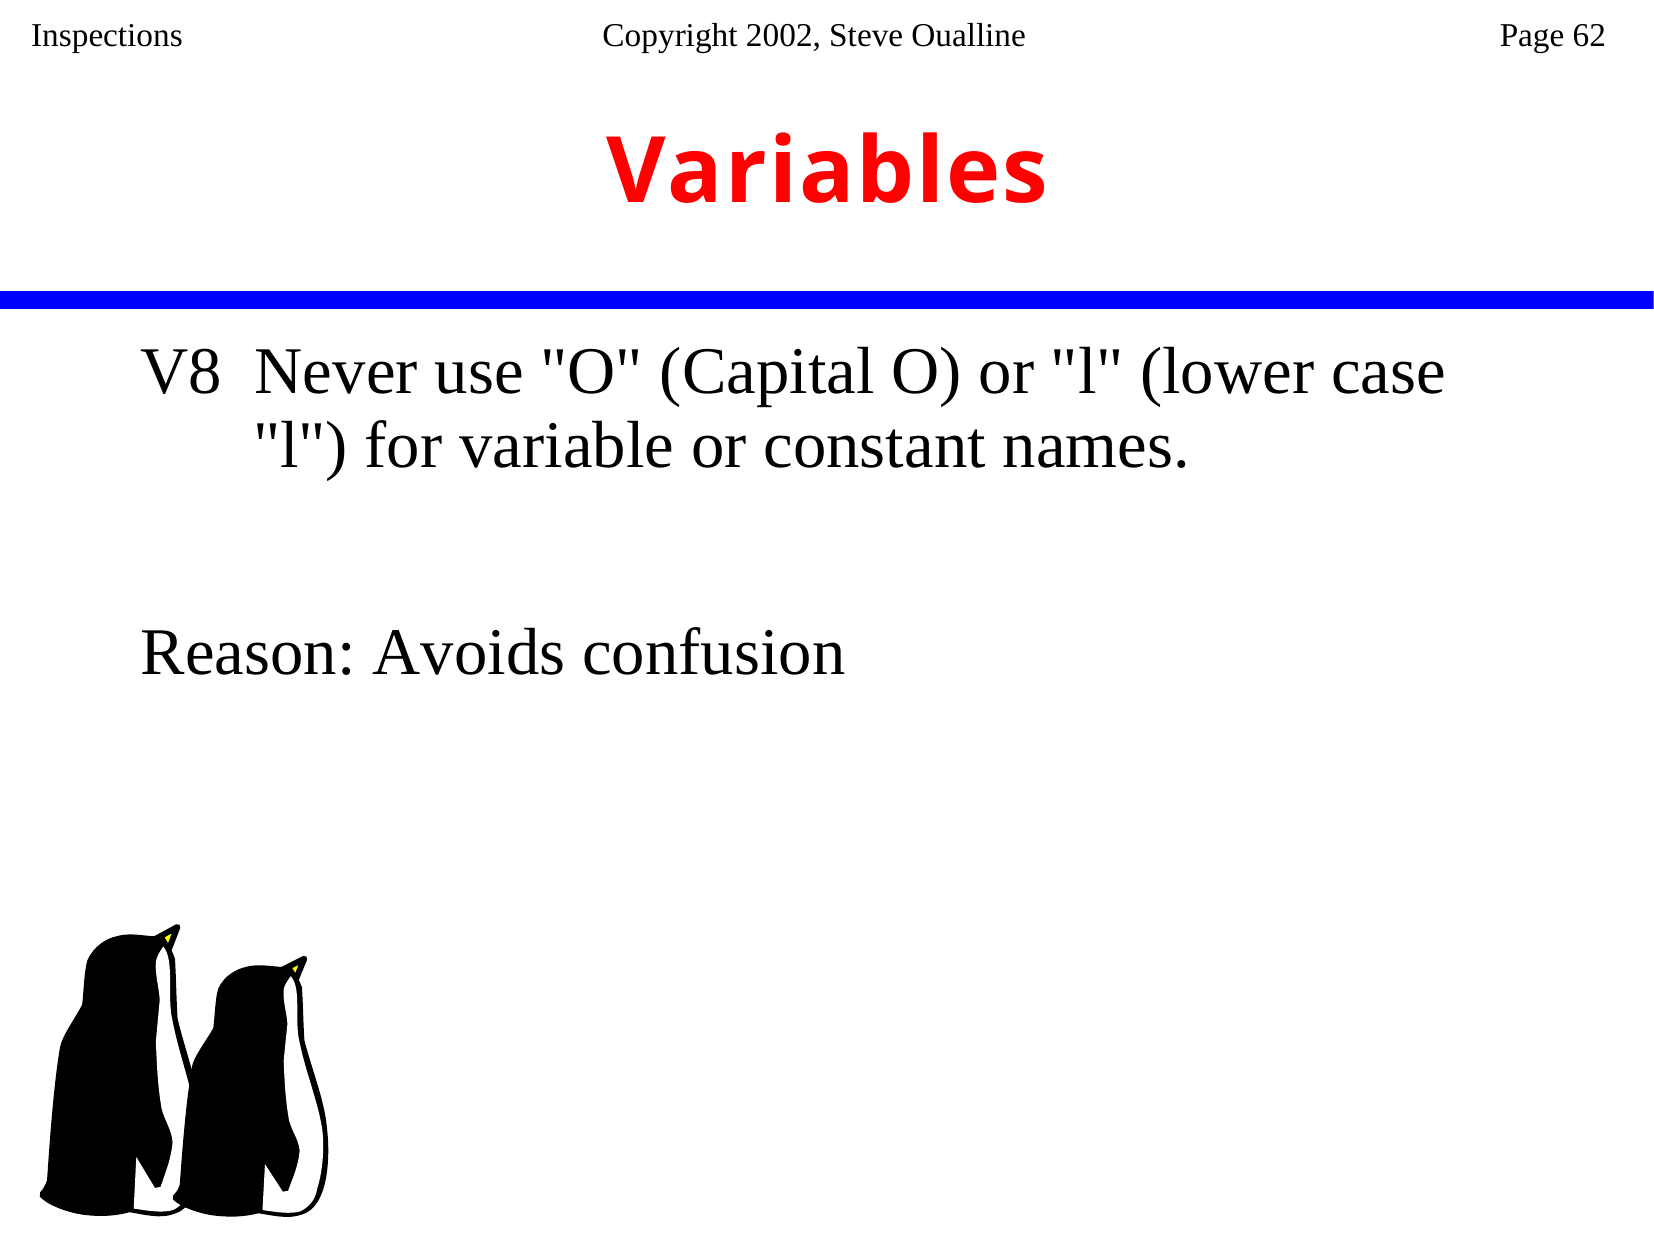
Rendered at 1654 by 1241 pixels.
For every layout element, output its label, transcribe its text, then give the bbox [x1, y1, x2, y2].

list V8 Never use "O" (Capital O) or "l" (lower case "l") for variable or constant names. Reason: Avoids confusion [140, 230, 1553, 1018]
title Variables [121, 66, 1534, 269]
